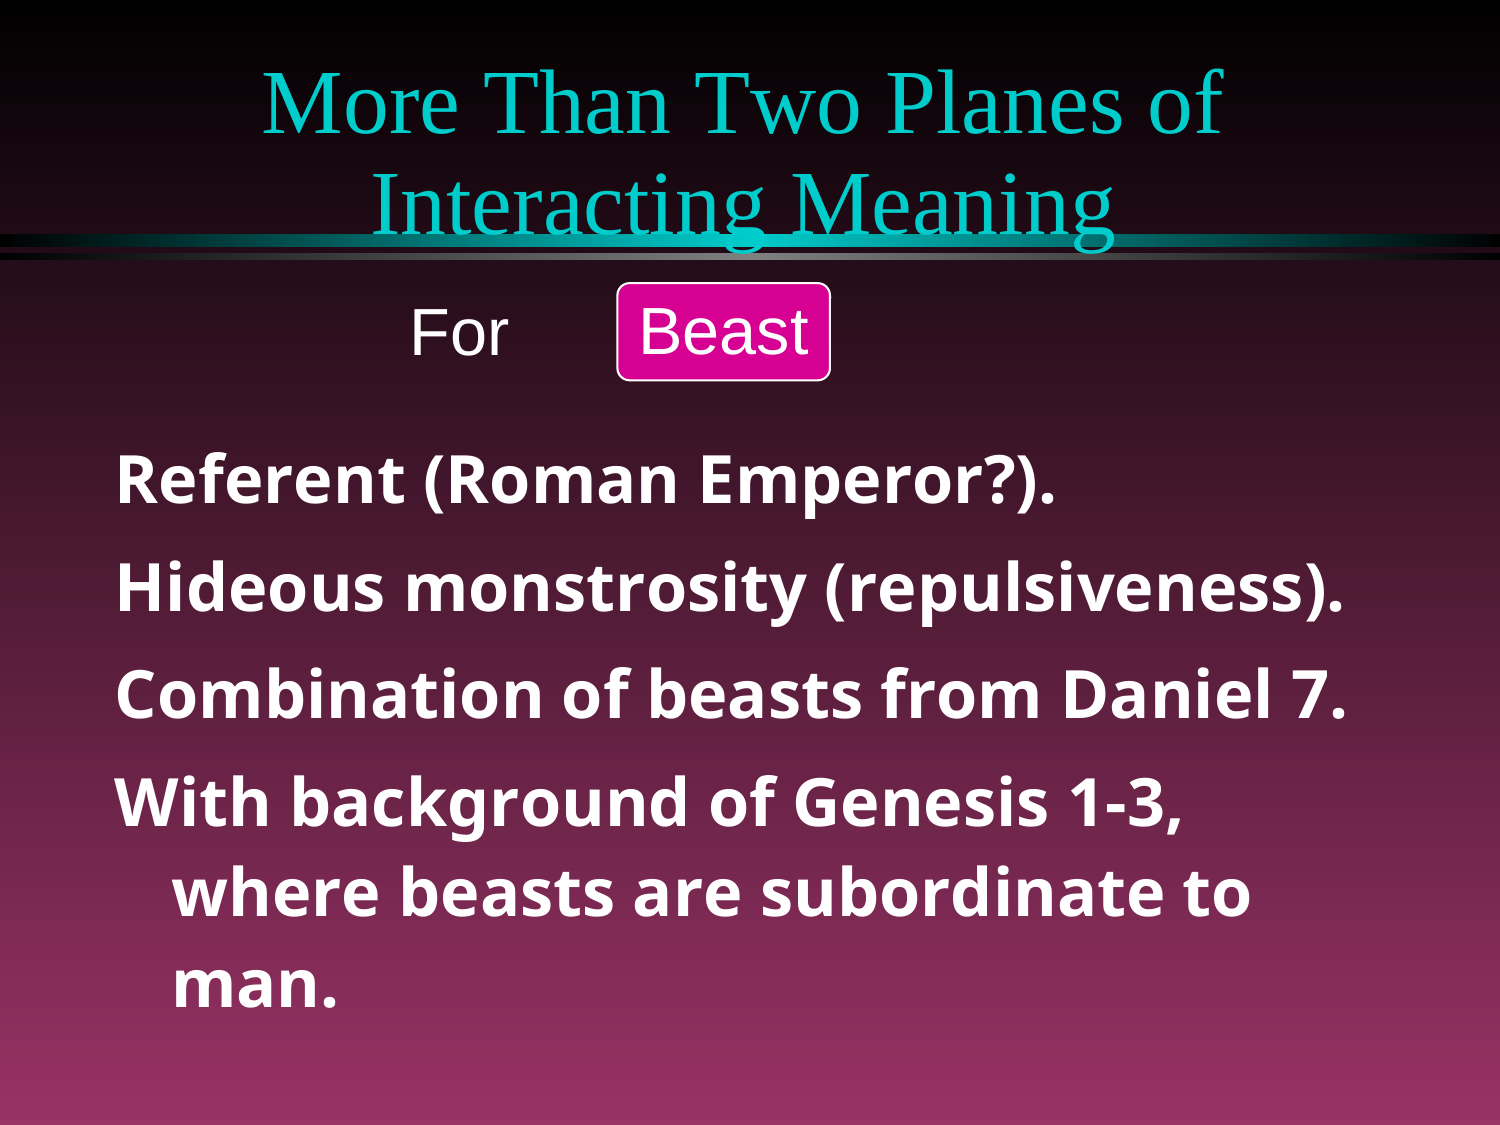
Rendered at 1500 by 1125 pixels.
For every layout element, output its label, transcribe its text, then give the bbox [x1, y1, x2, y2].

list Referent (Roman Emperor?). Hideous monstrosity (repulsiveness). Combination of beasts from Daniel 7. With background of Genesis 1-3, where beasts are subordinate to man. [99, 425, 1388, 1001]
text_box Beast [620, 283, 830, 381]
text_box For [394, 287, 672, 378]
title More Than Two Planes of Interacting Meaning [99, 44, 1388, 263]
